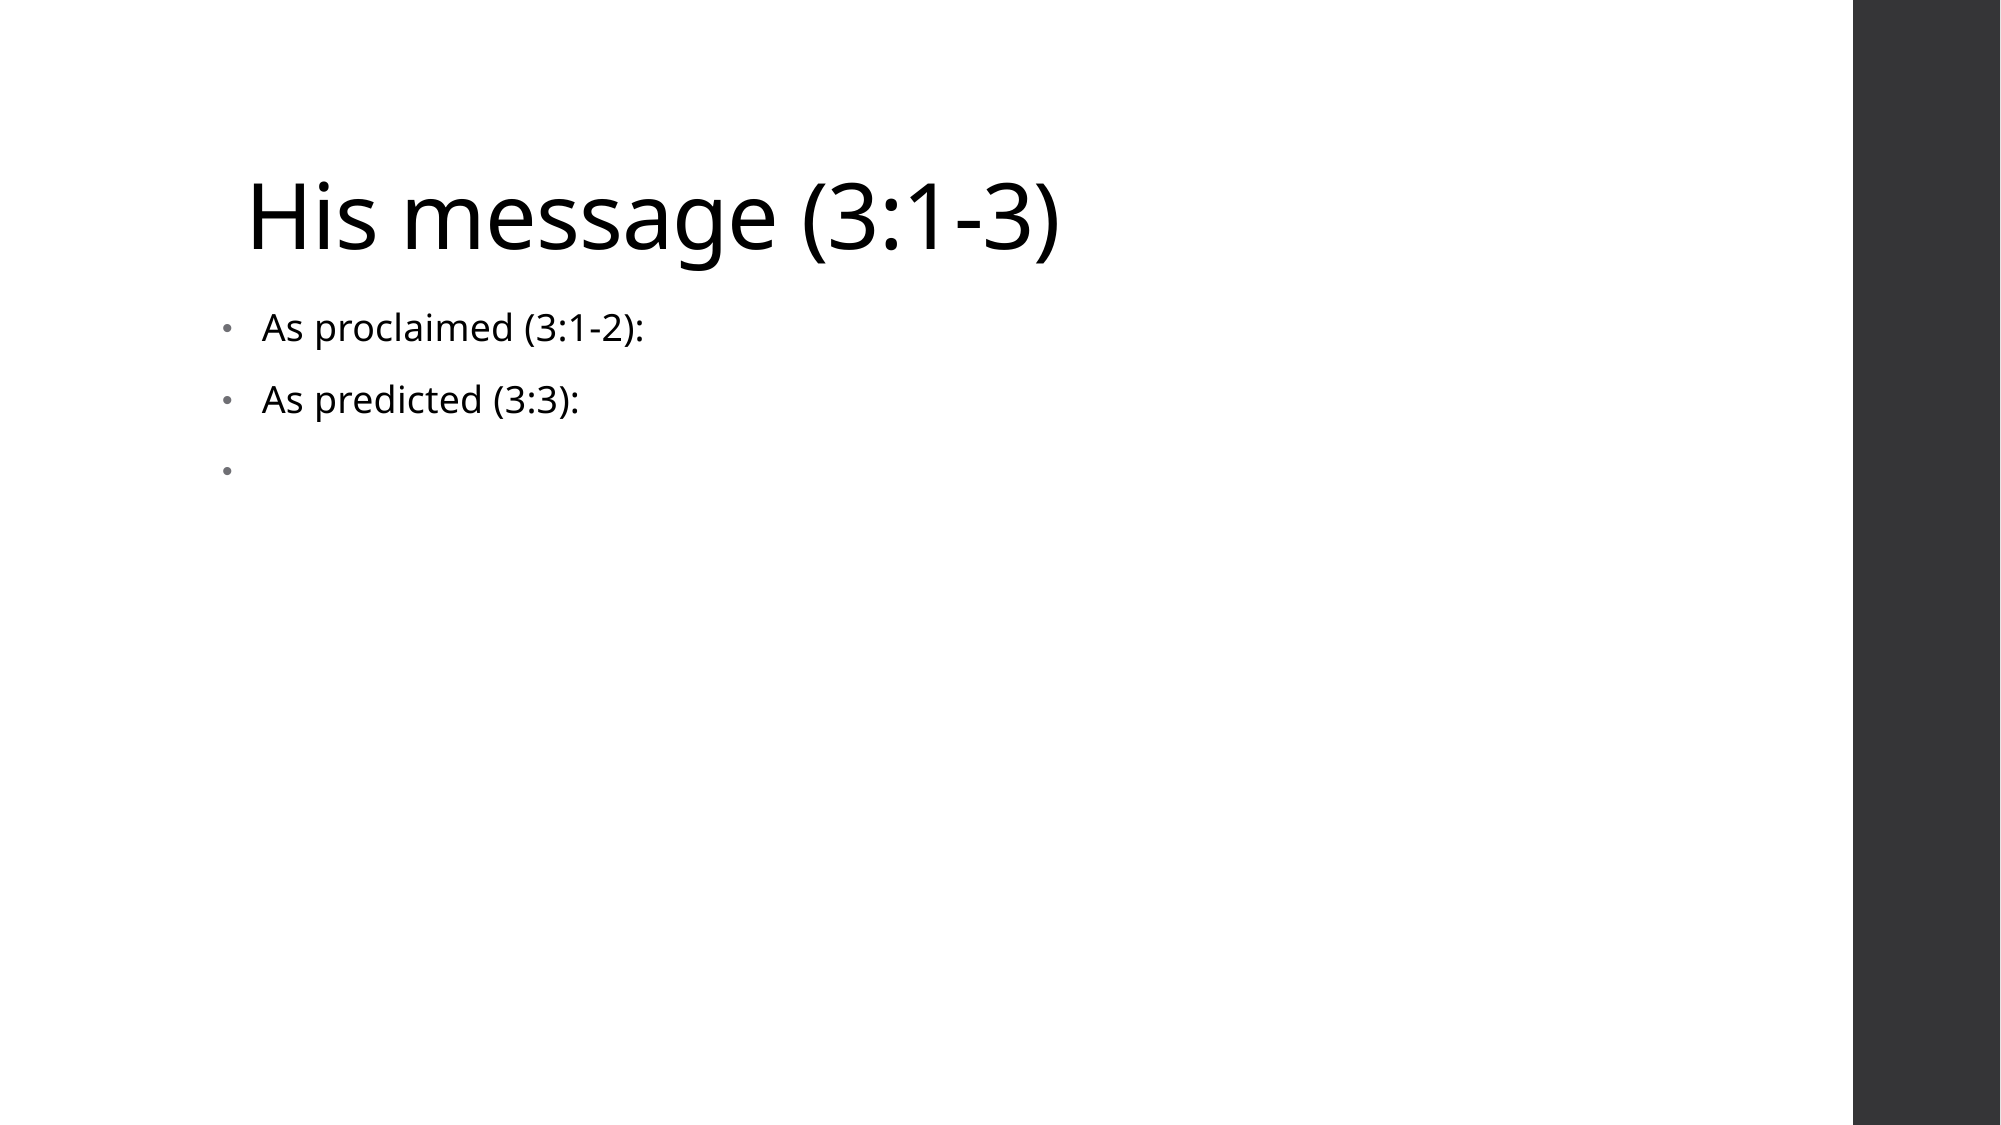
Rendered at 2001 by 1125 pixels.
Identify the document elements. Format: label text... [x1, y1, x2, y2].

list As proclaimed (3:1-2): As predicted (3:3): [206, 299, 1617, 1014]
title His message (3:1-3) [206, 60, 1797, 278]
